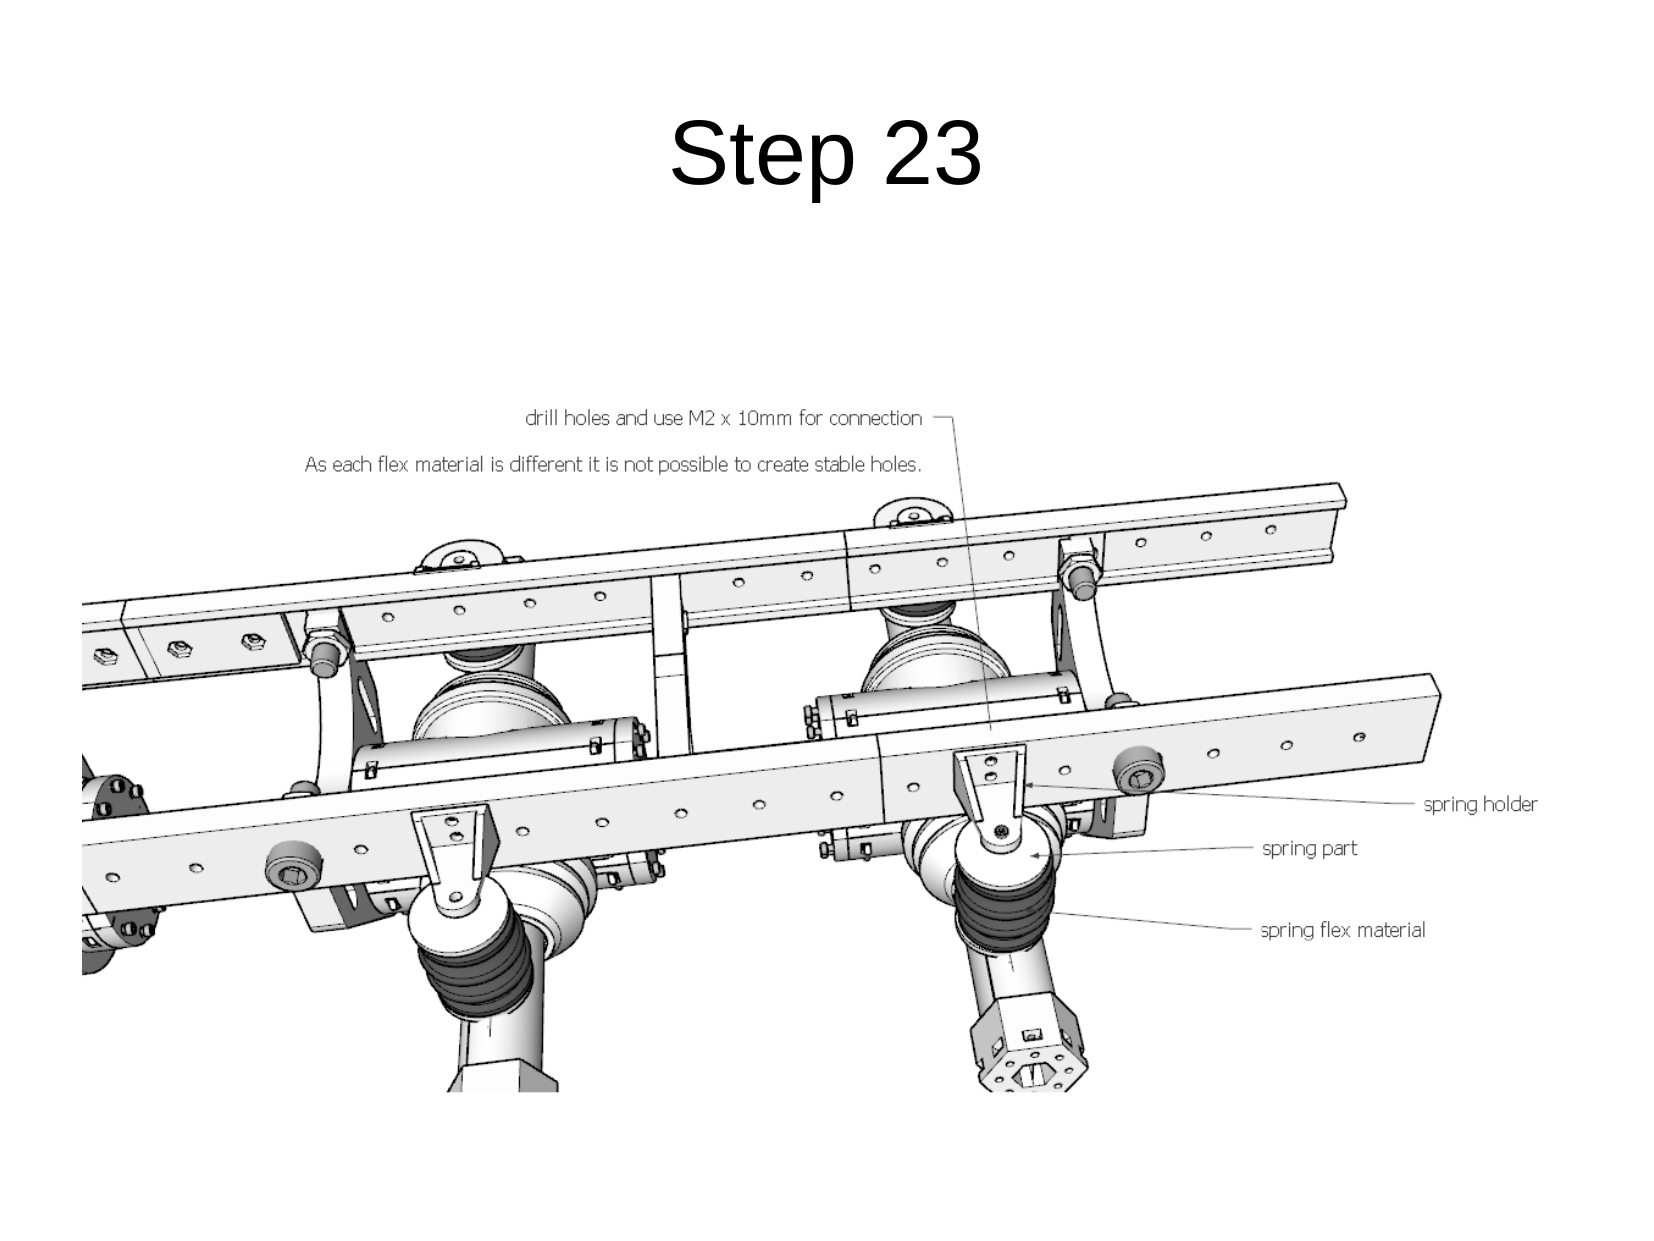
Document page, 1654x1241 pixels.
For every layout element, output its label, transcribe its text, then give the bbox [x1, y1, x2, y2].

title Step 23 [82, 49, 1571, 257]
picture [82, 303, 1571, 1096]
